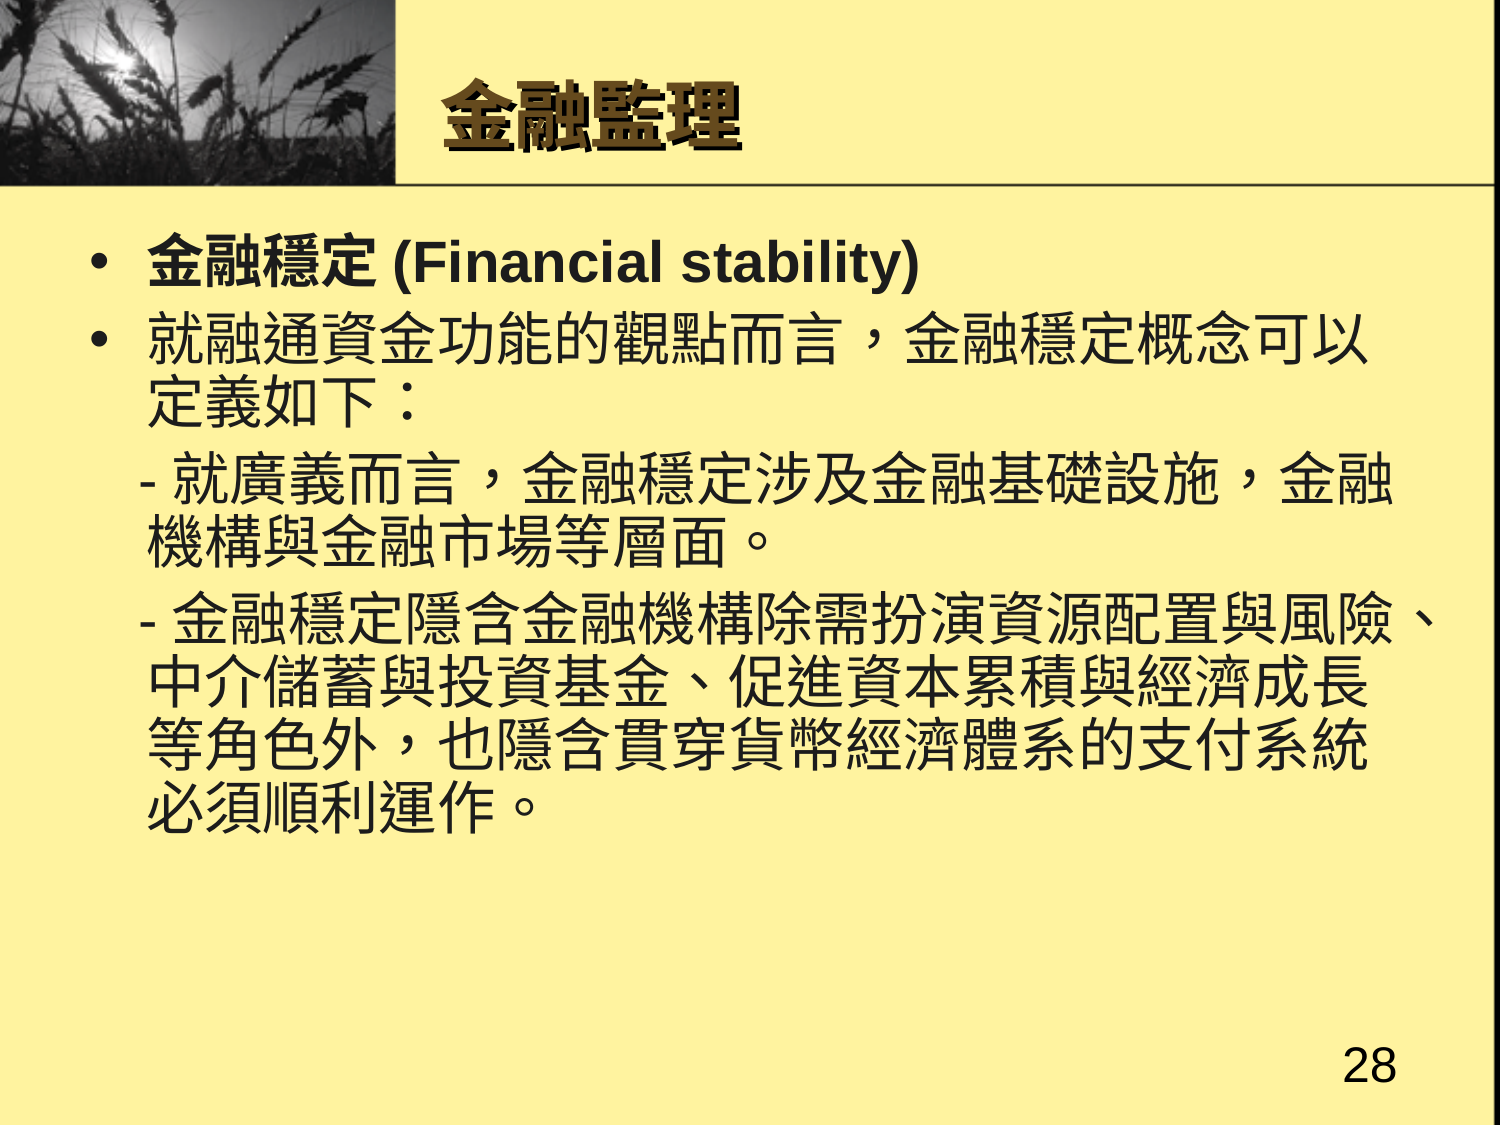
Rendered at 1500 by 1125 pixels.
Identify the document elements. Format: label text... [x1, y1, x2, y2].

list 金融穩定(Financial stability) 就融通資金功能的觀點而言，金融穩定概念可以定義如下： -就廣義而言，金融穩定涉及金融基礎設施，金融機構與金融市場等層面。 -金融穩定隱含金融機構除需扮演資源配置與風險、中介儲蓄與投資基金、促進資本累積與經濟成長等角色外，也隱含貫穿貨幣經濟體系的支付系統必須順利運作。 [75, 224, 1413, 976]
title 金融監理 [424, 14, 1413, 211]
picture [0, 0, 1500, 1125]
